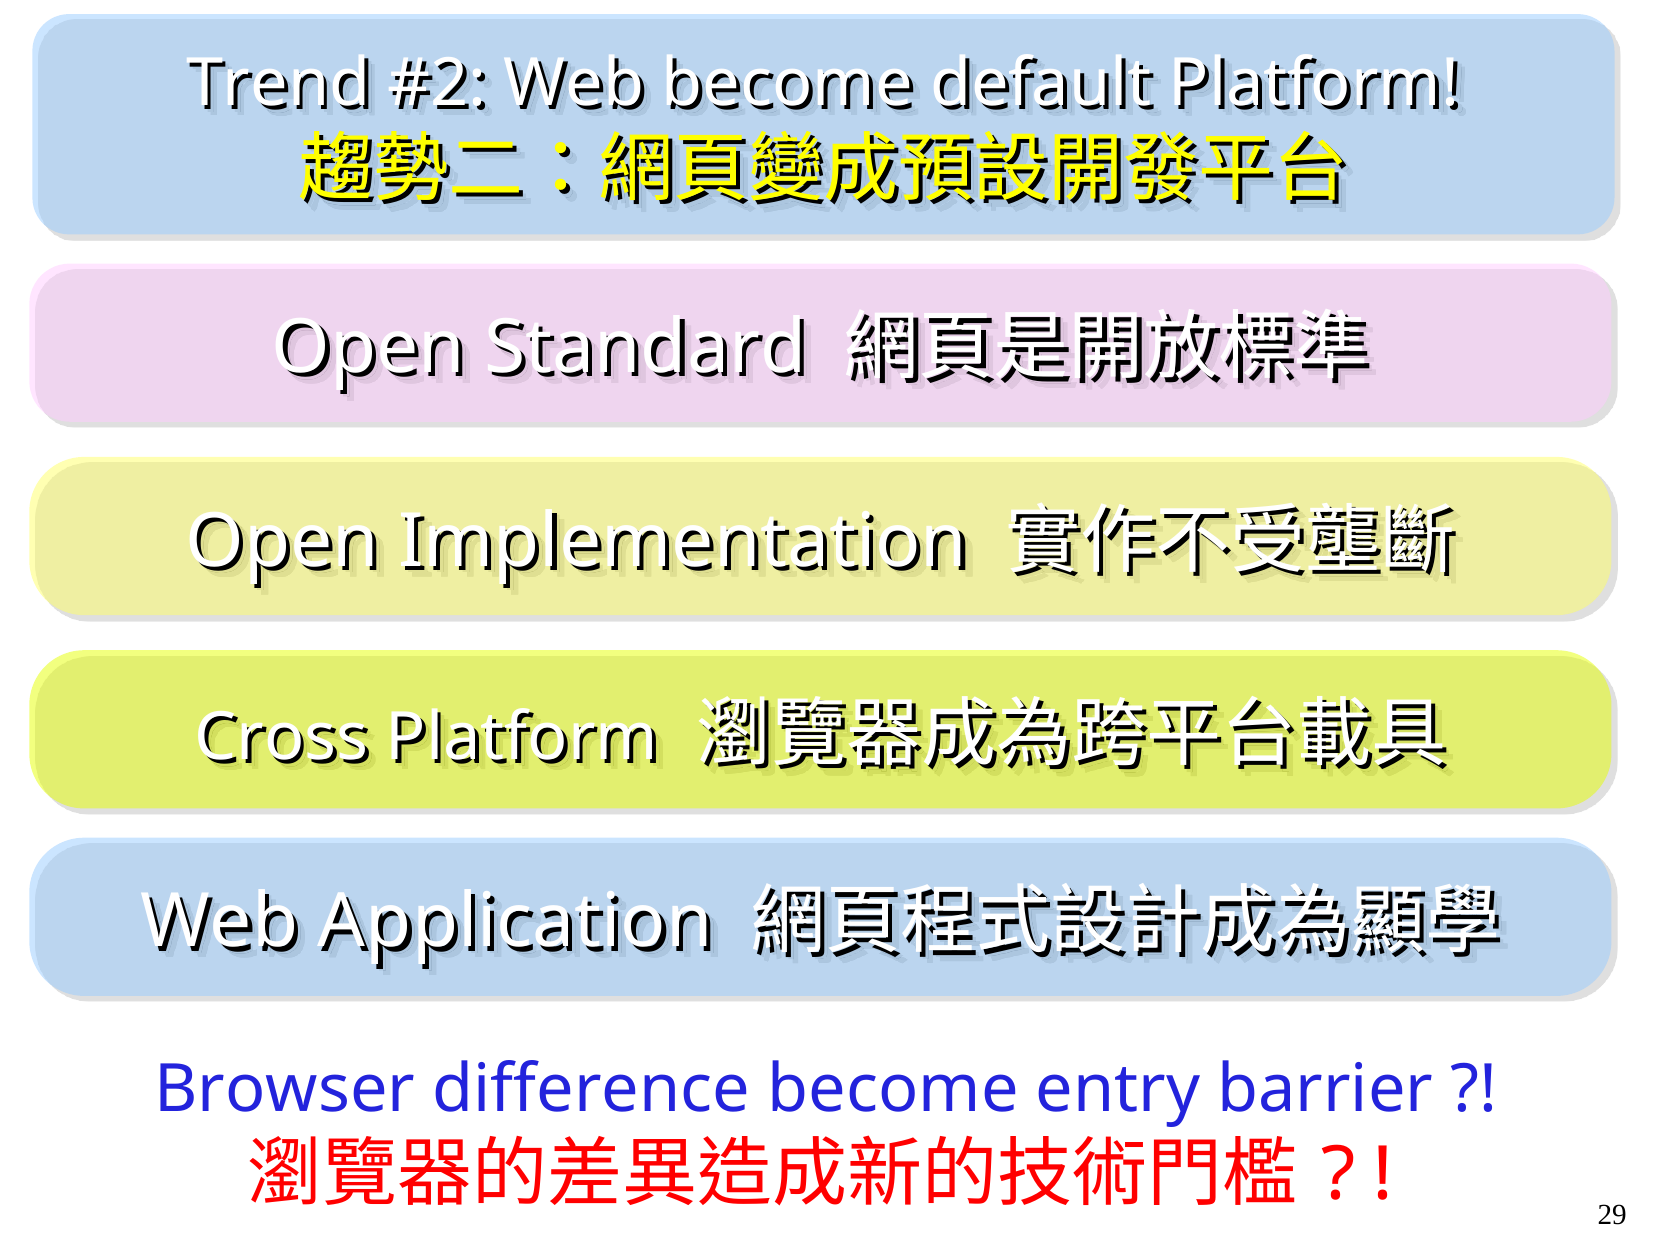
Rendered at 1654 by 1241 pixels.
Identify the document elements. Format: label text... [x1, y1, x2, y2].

text_box Trend #2: Web become default Platform! 趨勢二：網頁變成預設開發平台 [32, 14, 1615, 235]
text_box Browser difference become entry barrier ?! 瀏覽器的差異造成新的技術門檻?! [0, 1037, 1654, 1222]
text_box Open Implementation 實作不受壟斷 [29, 456, 1612, 616]
text_box Web Application 網頁程式設計成為顯學 [29, 837, 1612, 996]
text_box Cross Platform 瀏覽器成為跨平台載具 [29, 650, 1612, 809]
text_box Open Standard 網頁是開放標準 [29, 263, 1612, 422]
